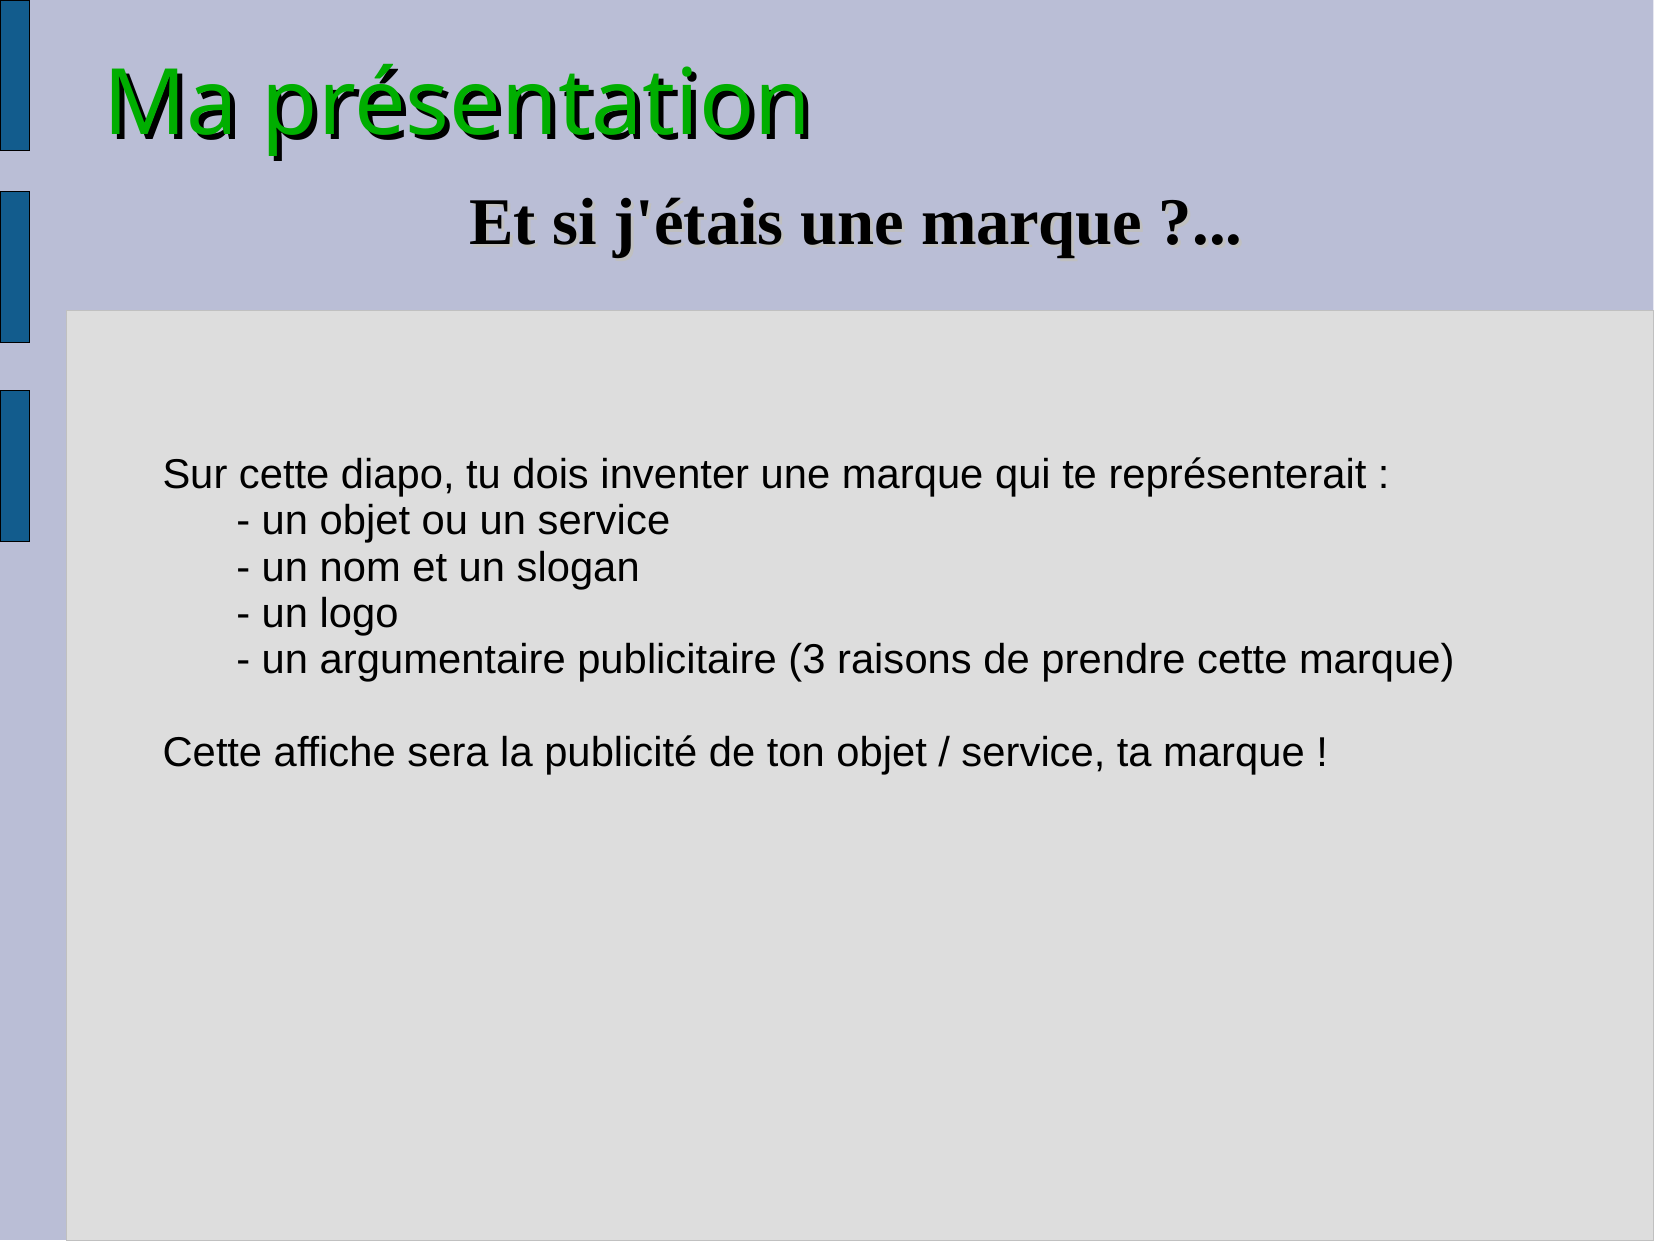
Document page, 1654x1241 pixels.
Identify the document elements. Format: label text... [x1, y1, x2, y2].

text_box Ma présentation [88, 29, 1595, 145]
text_box Sur cette diapo, tu dois inventer une marque qui te représenterait : - un objet ou un service - un nom et un slogan - un logo - un argumentaire publicitaire (3 raisons de prendre cette marque) Cette affiche sera la publicité de ton objet / service, ta marque ! [147, 442, 1536, 786]
text_box Et si j'étais une marque ?... [324, 177, 1388, 267]
